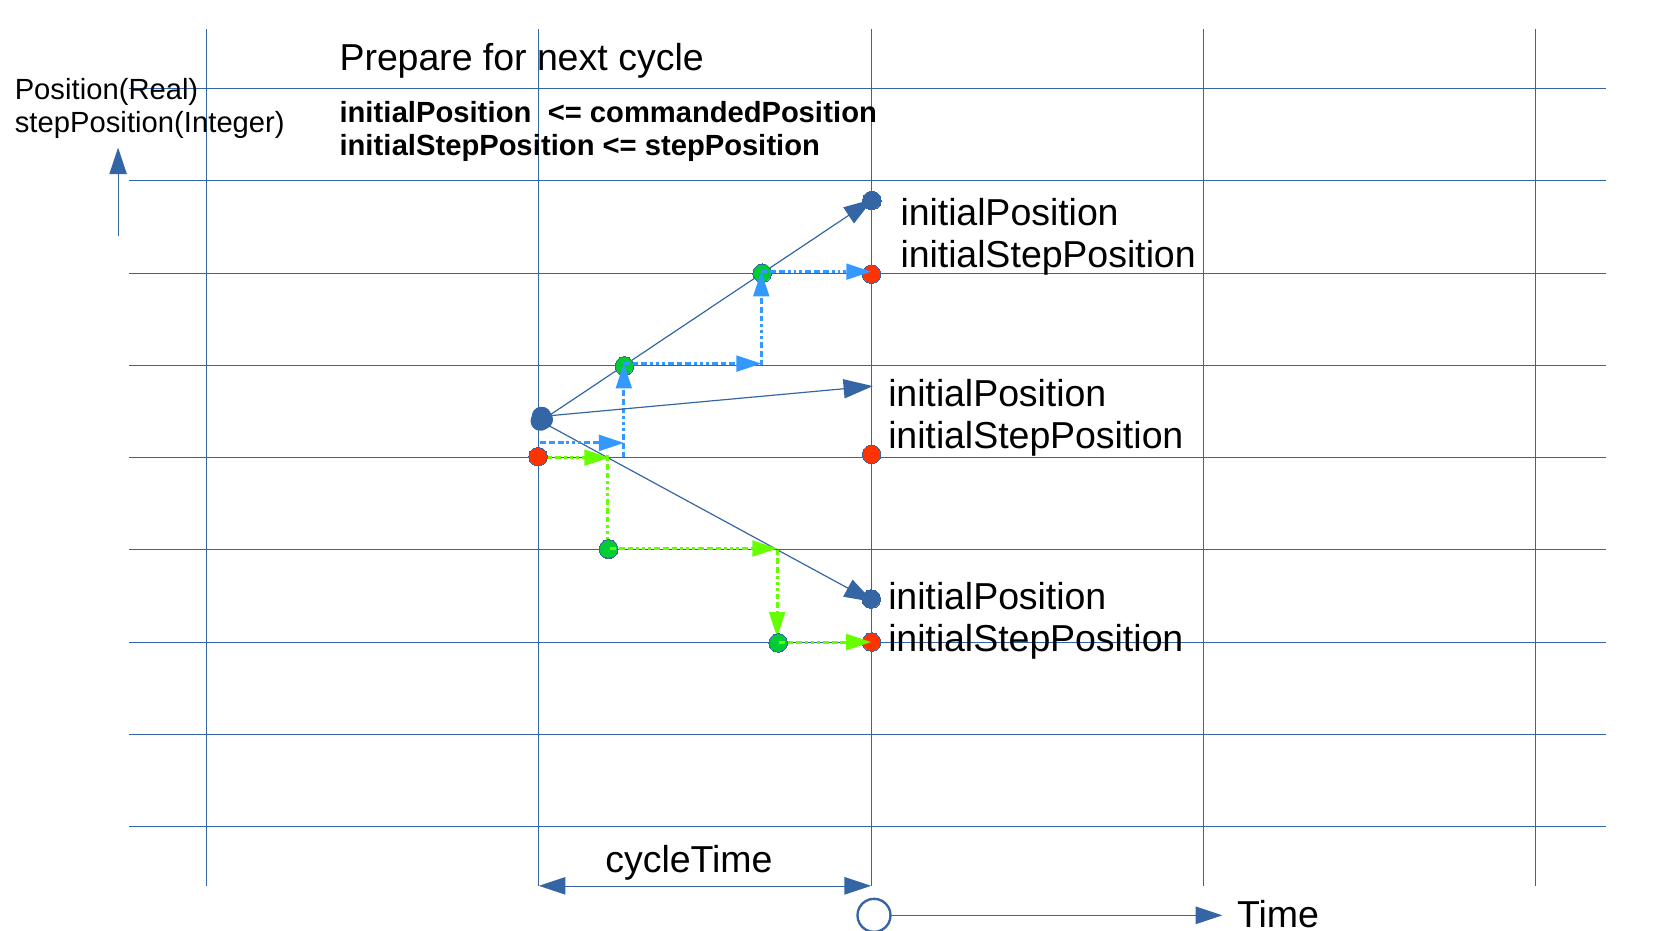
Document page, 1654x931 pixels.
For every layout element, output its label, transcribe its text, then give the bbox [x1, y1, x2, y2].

text_box initialPosition <= commandedPosition initialStepPosition <= stepPosition [324, 88, 1211, 230]
text_box [752, 263, 772, 282]
text_box cycleTime [590, 831, 827, 886]
text_box [528, 447, 548, 467]
text_box [861, 589, 873, 609]
text_box initialPosition initialStepPosition [873, 567, 1258, 709]
text_box [862, 445, 881, 464]
text_box initialPosition initialStepPosition [873, 365, 1258, 507]
text_box initialPosition initialStepPosition [885, 184, 1270, 325]
text_box Position(Real) stepPosition(Integer) [0, 65, 325, 207]
text_box [599, 539, 618, 559]
text_box Time [1222, 885, 1341, 931]
text_box [615, 356, 634, 375]
text_box [862, 264, 881, 284]
text_box [768, 633, 788, 653]
text_box [862, 632, 873, 652]
text_box Prepare for next cycle [324, 29, 739, 87]
